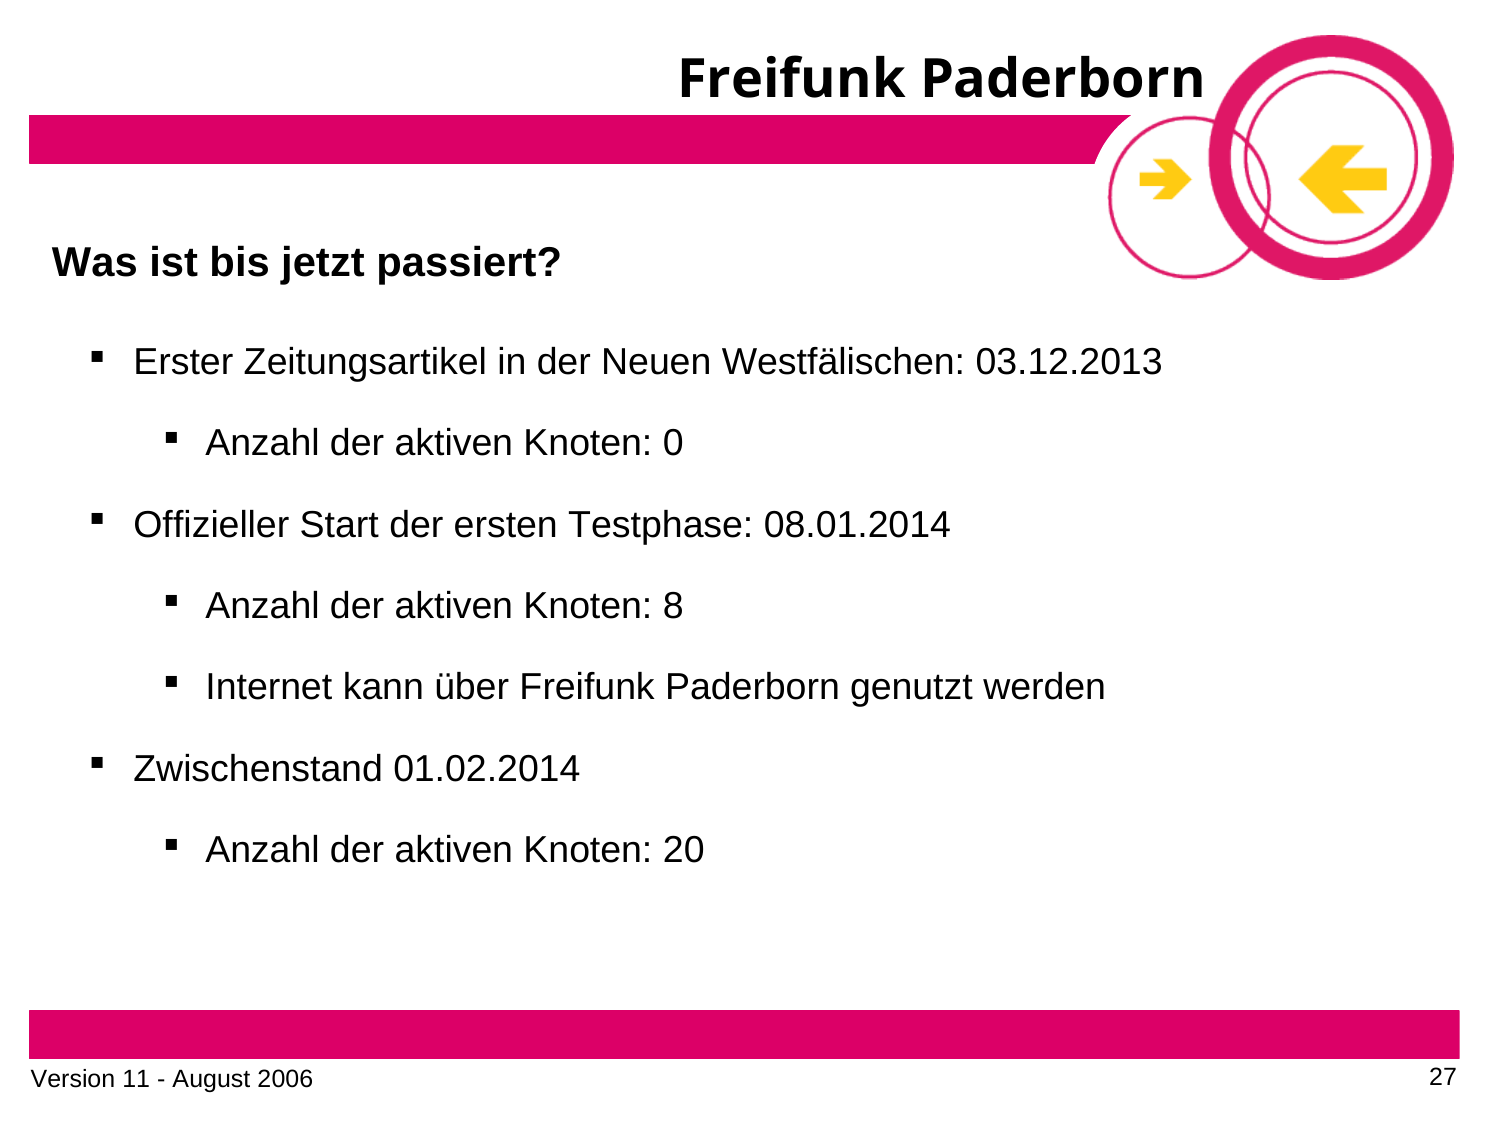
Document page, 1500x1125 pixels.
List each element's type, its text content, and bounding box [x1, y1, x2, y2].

text_box Was ist bis jetzt passiert? [51, 235, 1045, 395]
picture [1107, 35, 1454, 280]
text_box Erster Zeitungsartikel in der Neuen Westfälischen: 03.12.2013 Anzahl der aktiven Knoten: 0 Offizieller Start der ersten Testphase: 08.01.2014 Anzahl der aktiven Knoten: 8 Internet kann über Freifunk Paderborn genutzt werden Zwischenstand 01.02.2014 Anzahl der aktiven Knoten: 20 [59, 337, 1288, 976]
